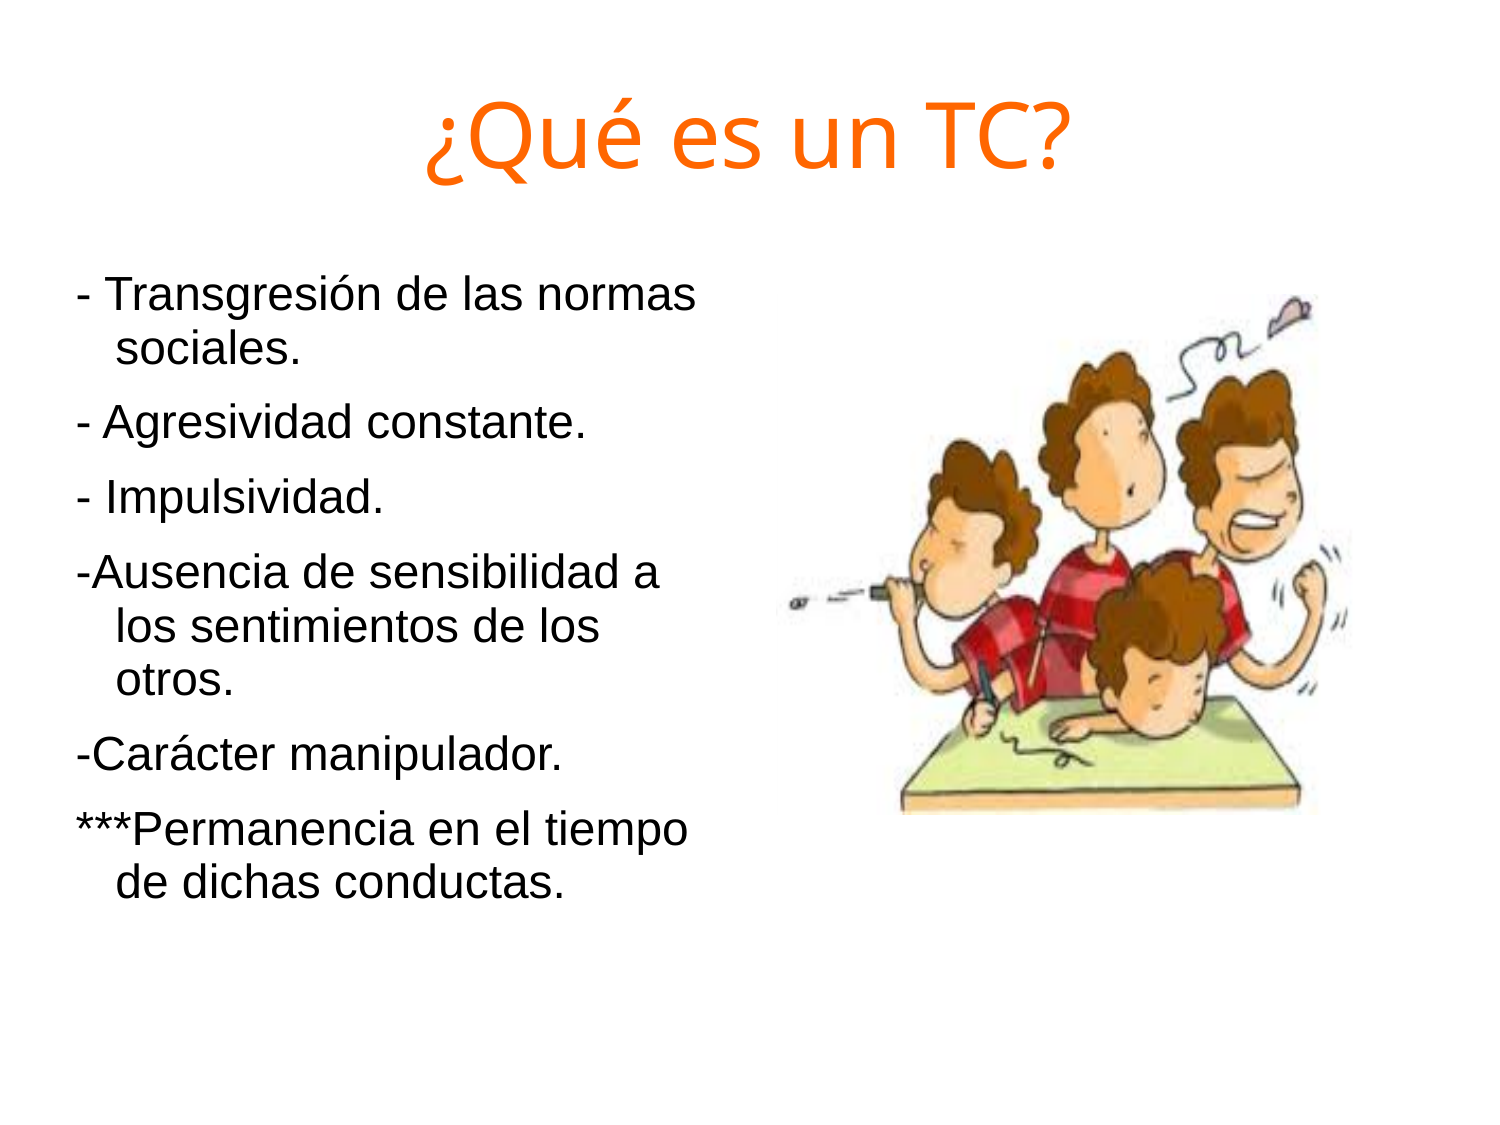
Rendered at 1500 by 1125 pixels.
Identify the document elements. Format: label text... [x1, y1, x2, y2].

list - Transgresión de las normas sociales. - Agresividad constante. - Impulsividad. -Ausencia de sensibilidad a los sentimientos de los otros. -Carácter manipulador. ***Permanencia en el tiempo de dichas conductas. [75, 263, 734, 915]
picture [776, 294, 1382, 815]
title ¿Qué es un TC? [75, 44, 1424, 232]
